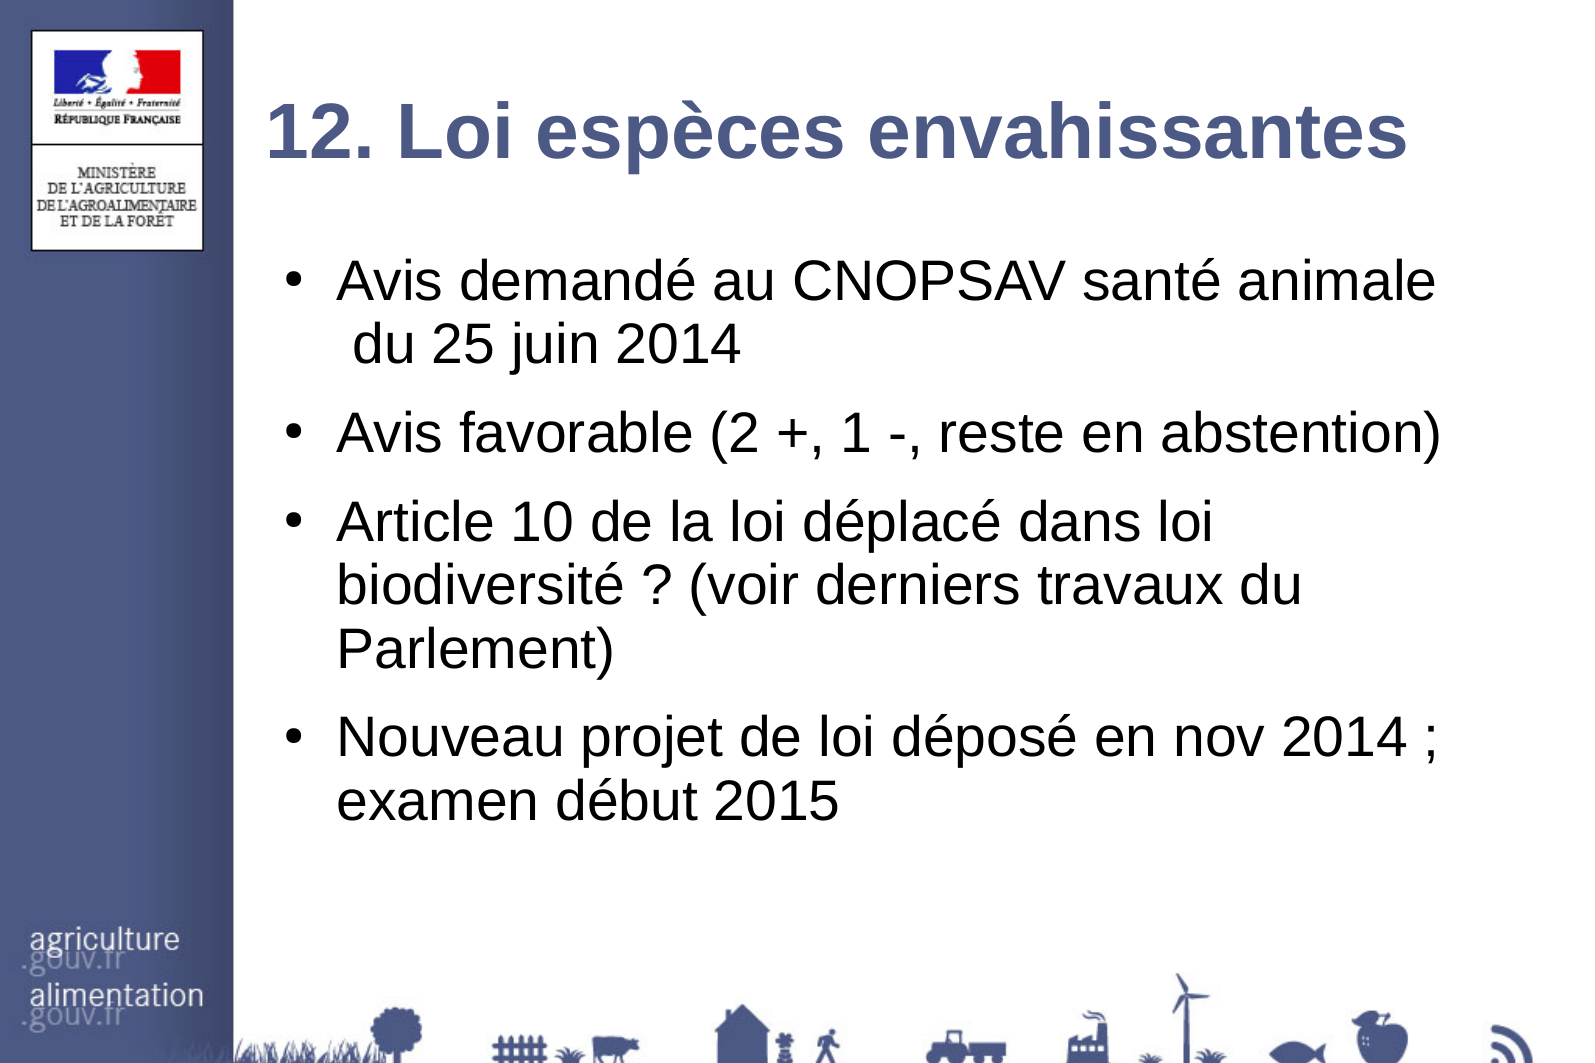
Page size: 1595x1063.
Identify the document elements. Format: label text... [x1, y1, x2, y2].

picture [0, 0, 1595, 1063]
title 12. Loi espèces envahissantes [265, 49, 1536, 213]
list Avis demandé au CNOPSAV santé animale du 25 juin 2014 Avis favorable (2 +, 1 -, reste en abstention) Article 10 de la loi déplacé dans loi biodiversité ? (voir derniers travaux du Parlement) Nouveau projet de loi déposé en nov 2014 ; examen début 2015 [265, 248, 1536, 936]
